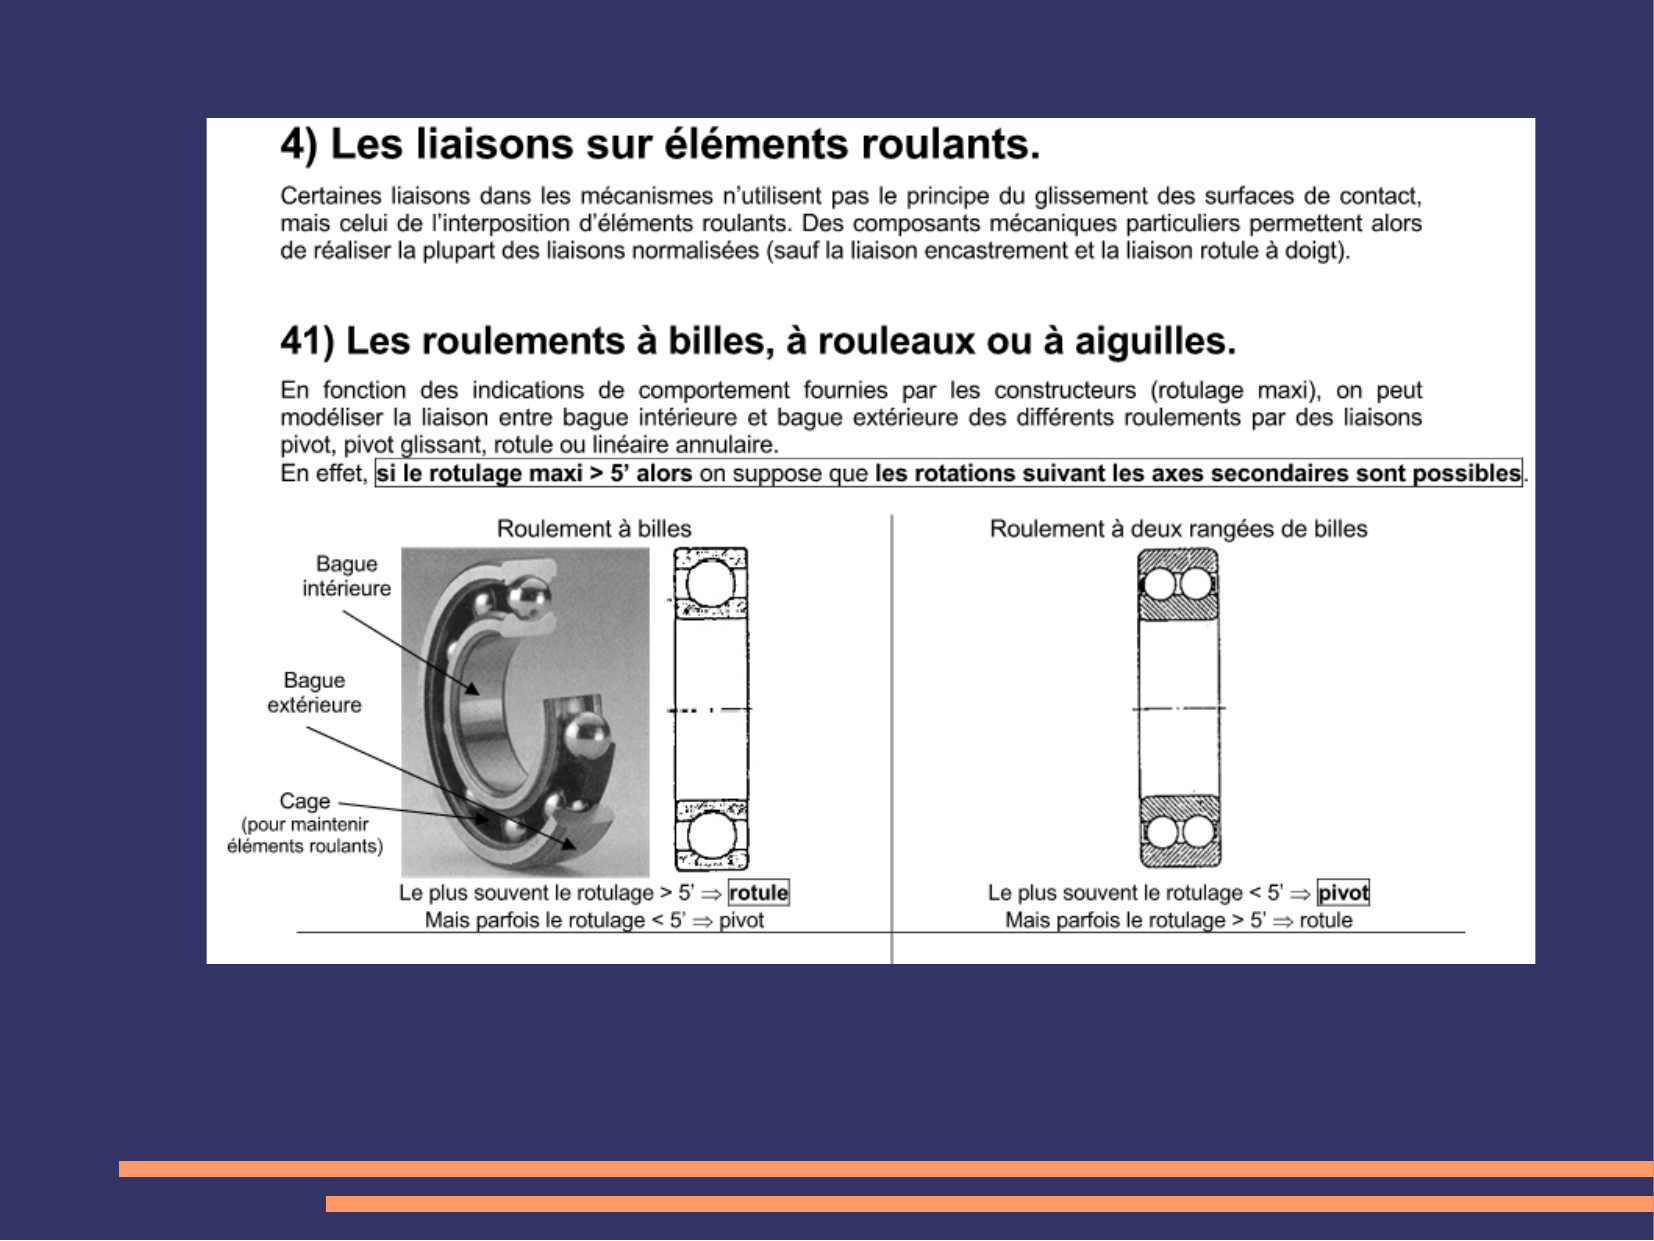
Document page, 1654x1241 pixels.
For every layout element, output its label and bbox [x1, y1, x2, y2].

picture [206, 118, 1536, 964]
